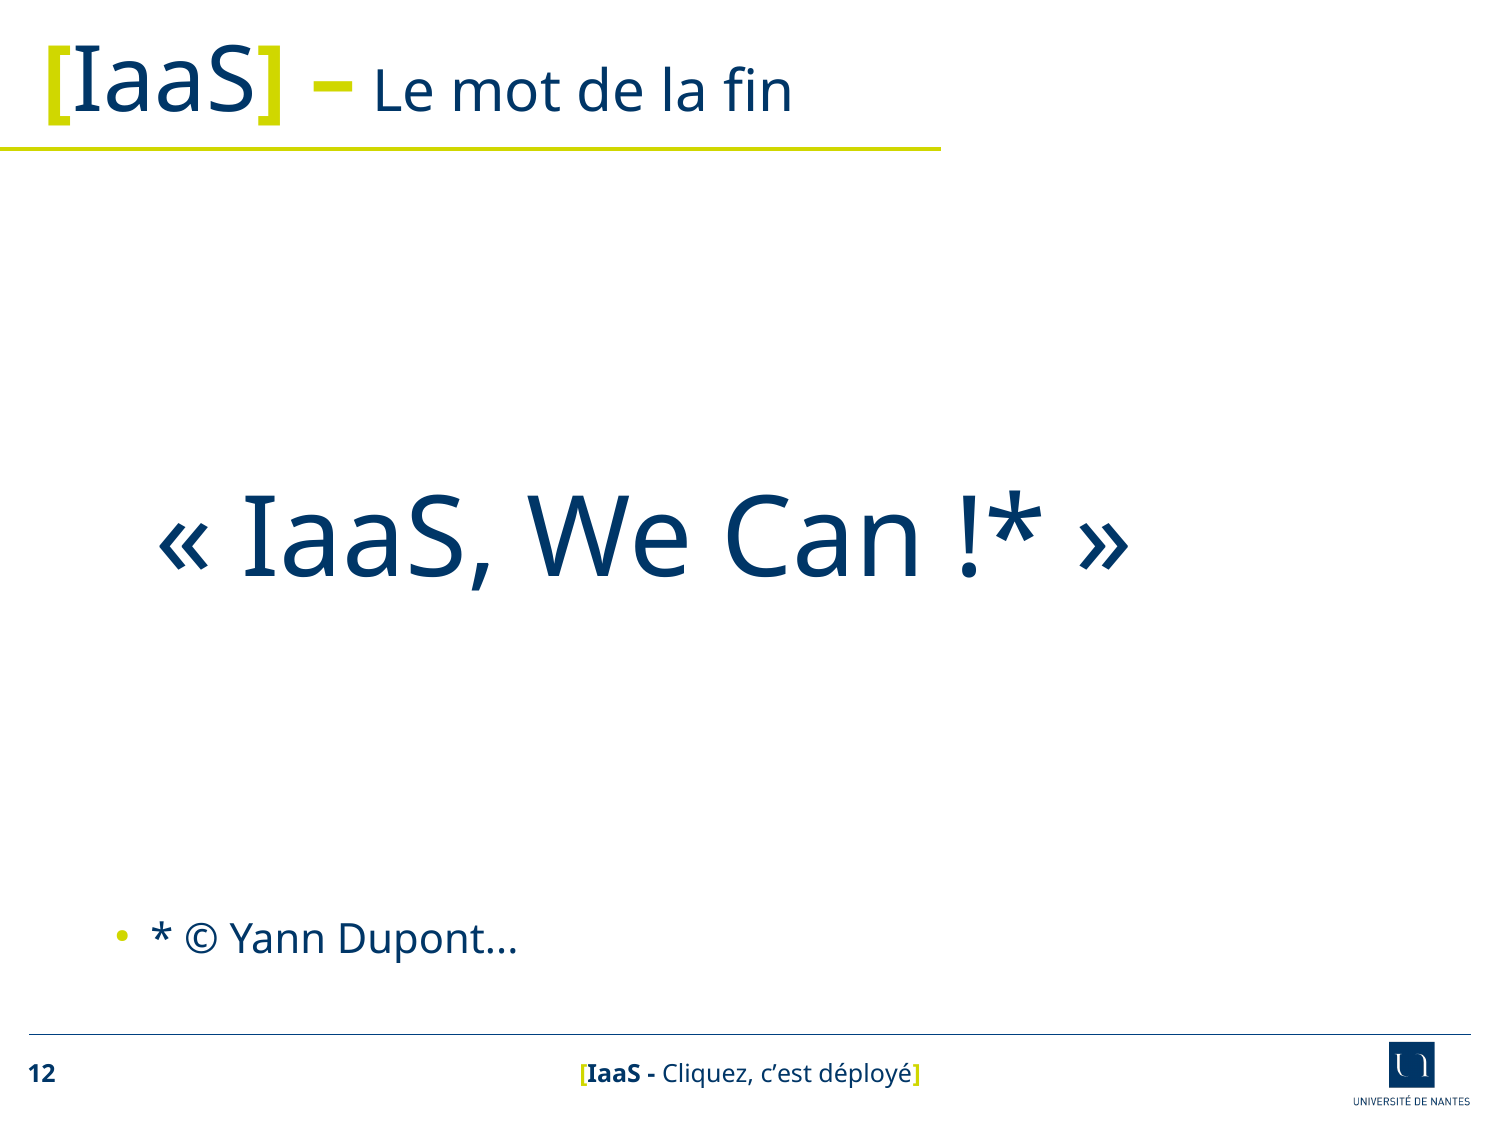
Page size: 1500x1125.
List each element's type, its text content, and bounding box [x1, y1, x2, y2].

list « IaaS, We Can !* » * © Yann Dupont... [100, 165, 1353, 1016]
list [IaaS] – Le mot de la fin [27, 0, 1348, 149]
text_box [IaaS - Cliquez, c’est déployé] [0, 1042, 1500, 1103]
